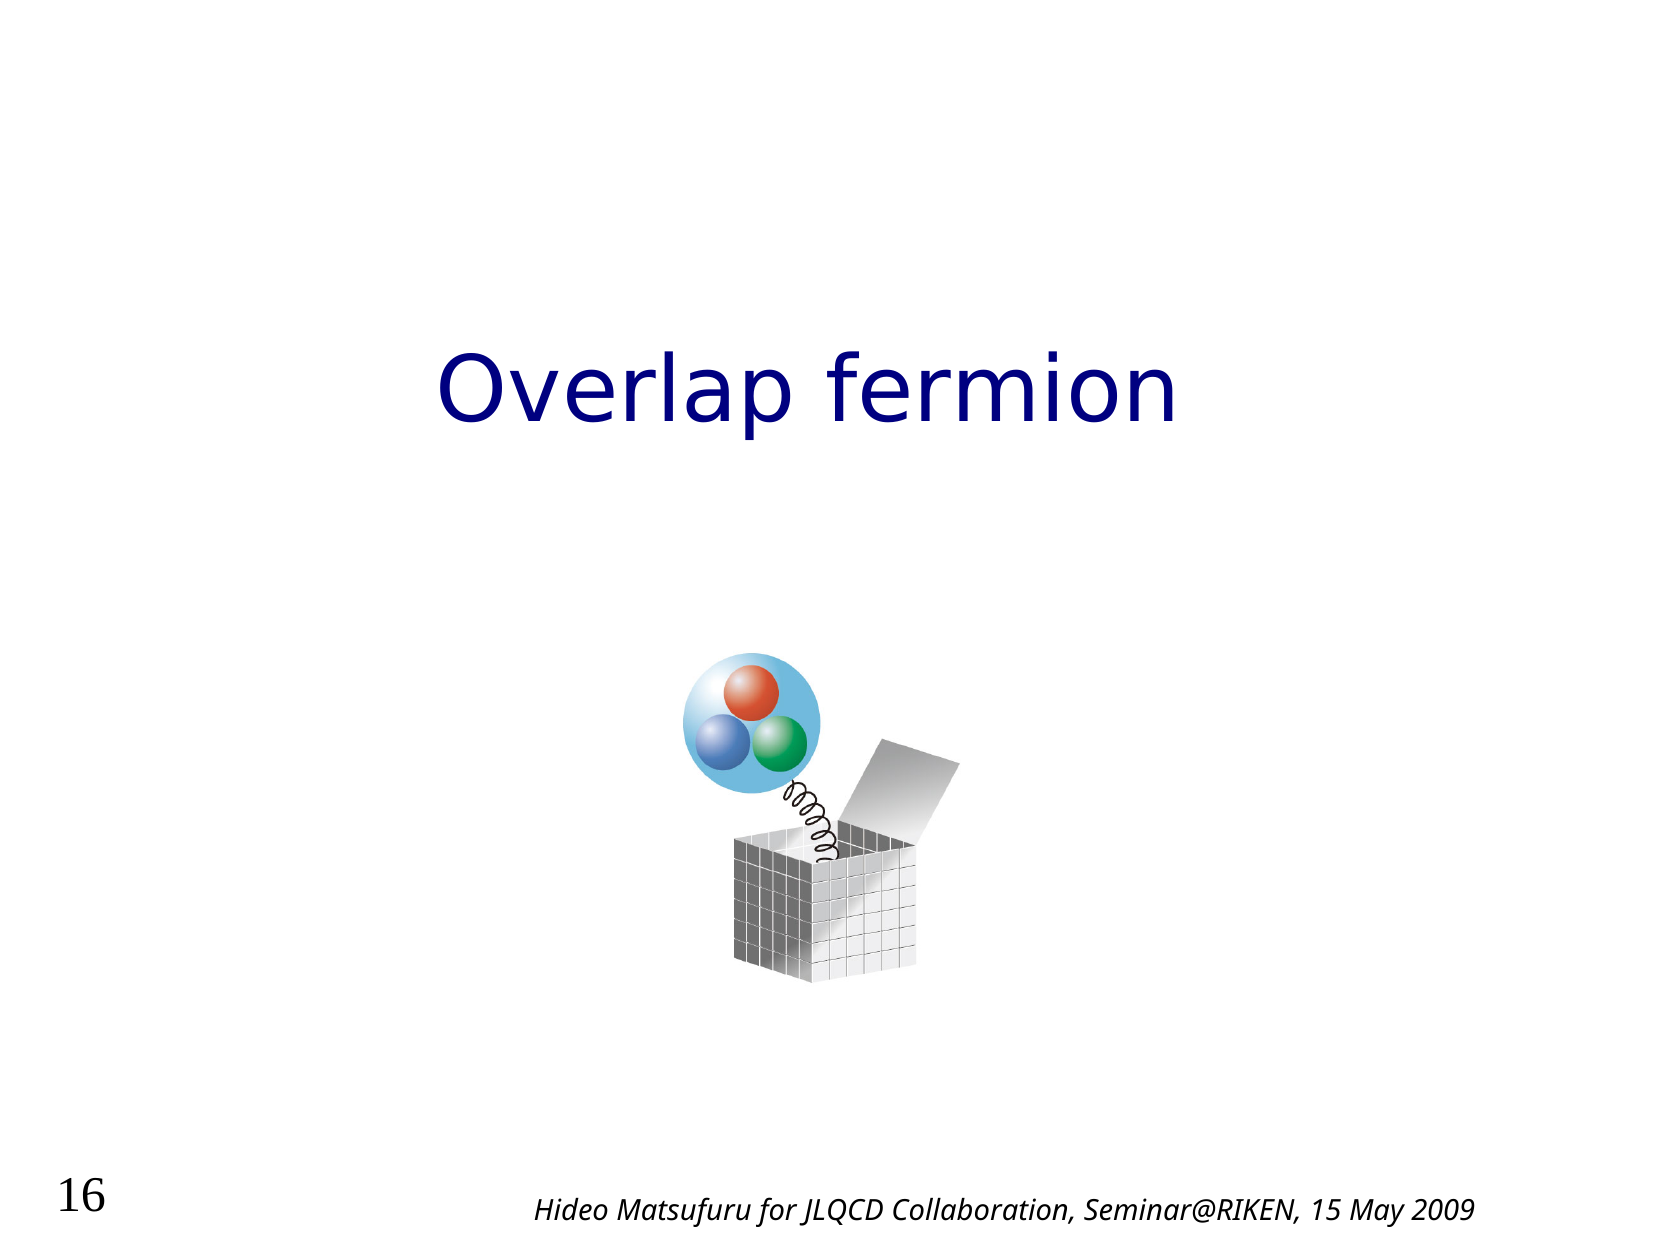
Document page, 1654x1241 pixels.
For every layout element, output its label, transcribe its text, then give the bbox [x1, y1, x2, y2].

picture [672, 640, 971, 996]
text_box Overlap fermion [435, 336, 1182, 444]
